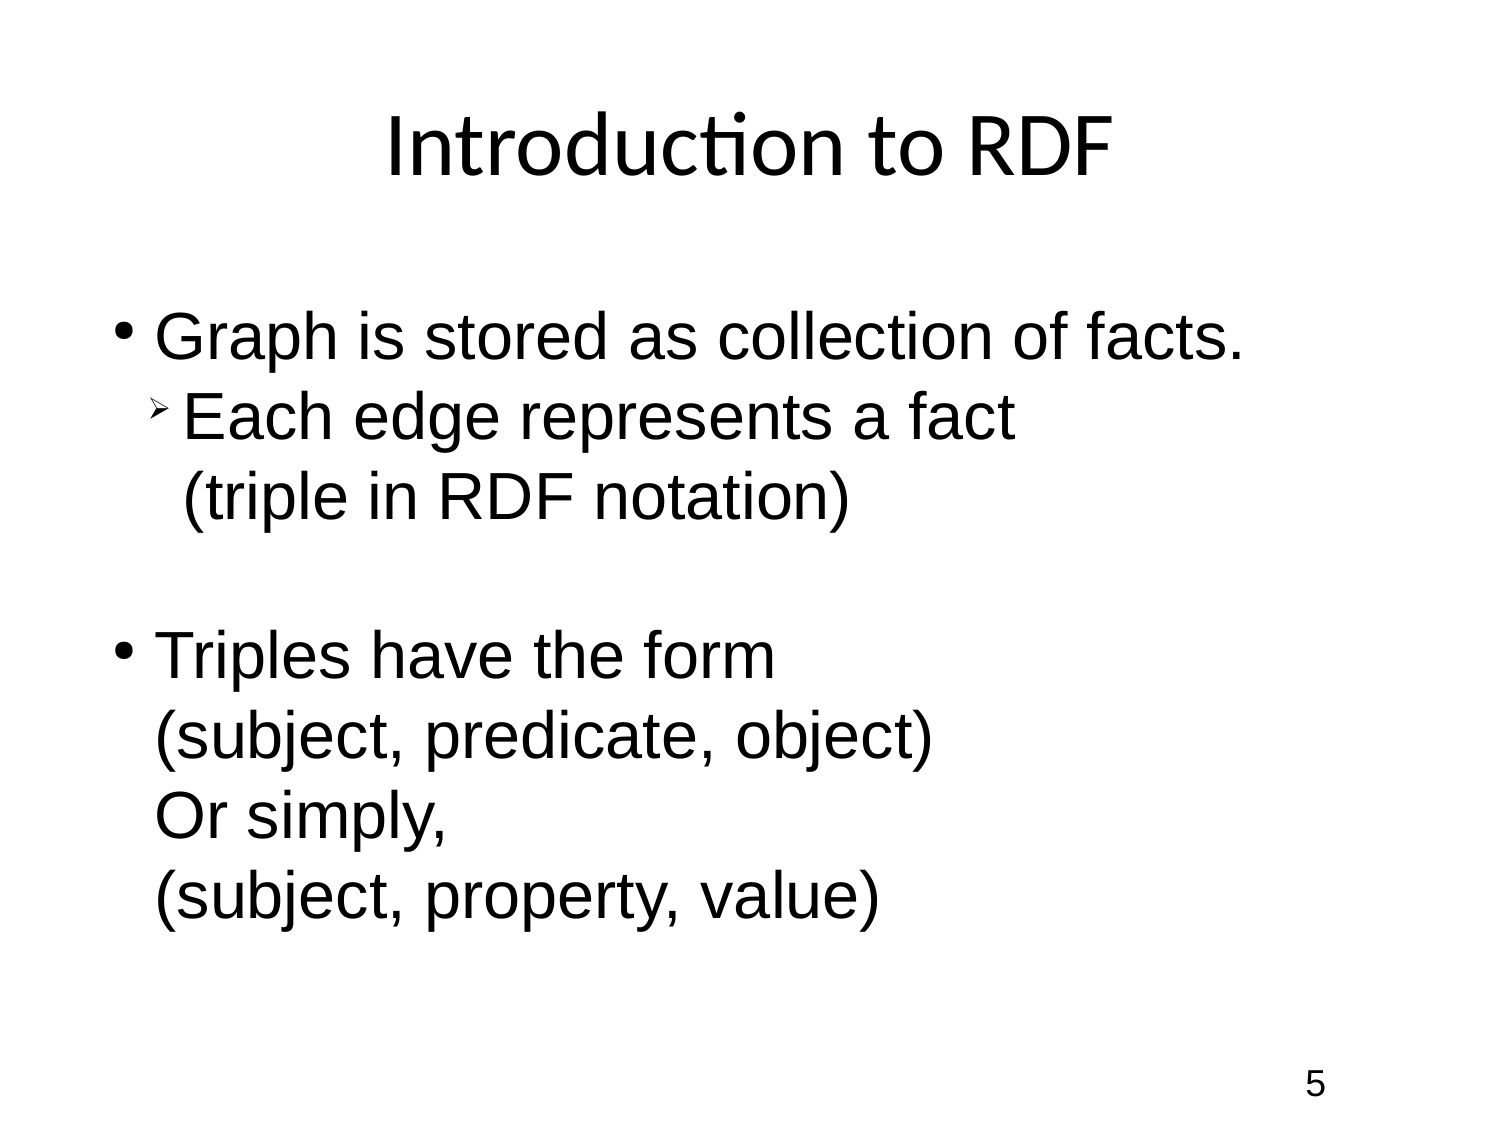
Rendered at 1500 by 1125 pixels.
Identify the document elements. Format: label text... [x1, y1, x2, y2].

text_box Graph is stored as collection of facts. Each edge represents a fact (triple in RDF notation) Triples have the form (subject, predicate, object) Or simply, (subject, property, value) [112, 292, 1424, 945]
text_box Introduction to RDF [74, 44, 1425, 233]
